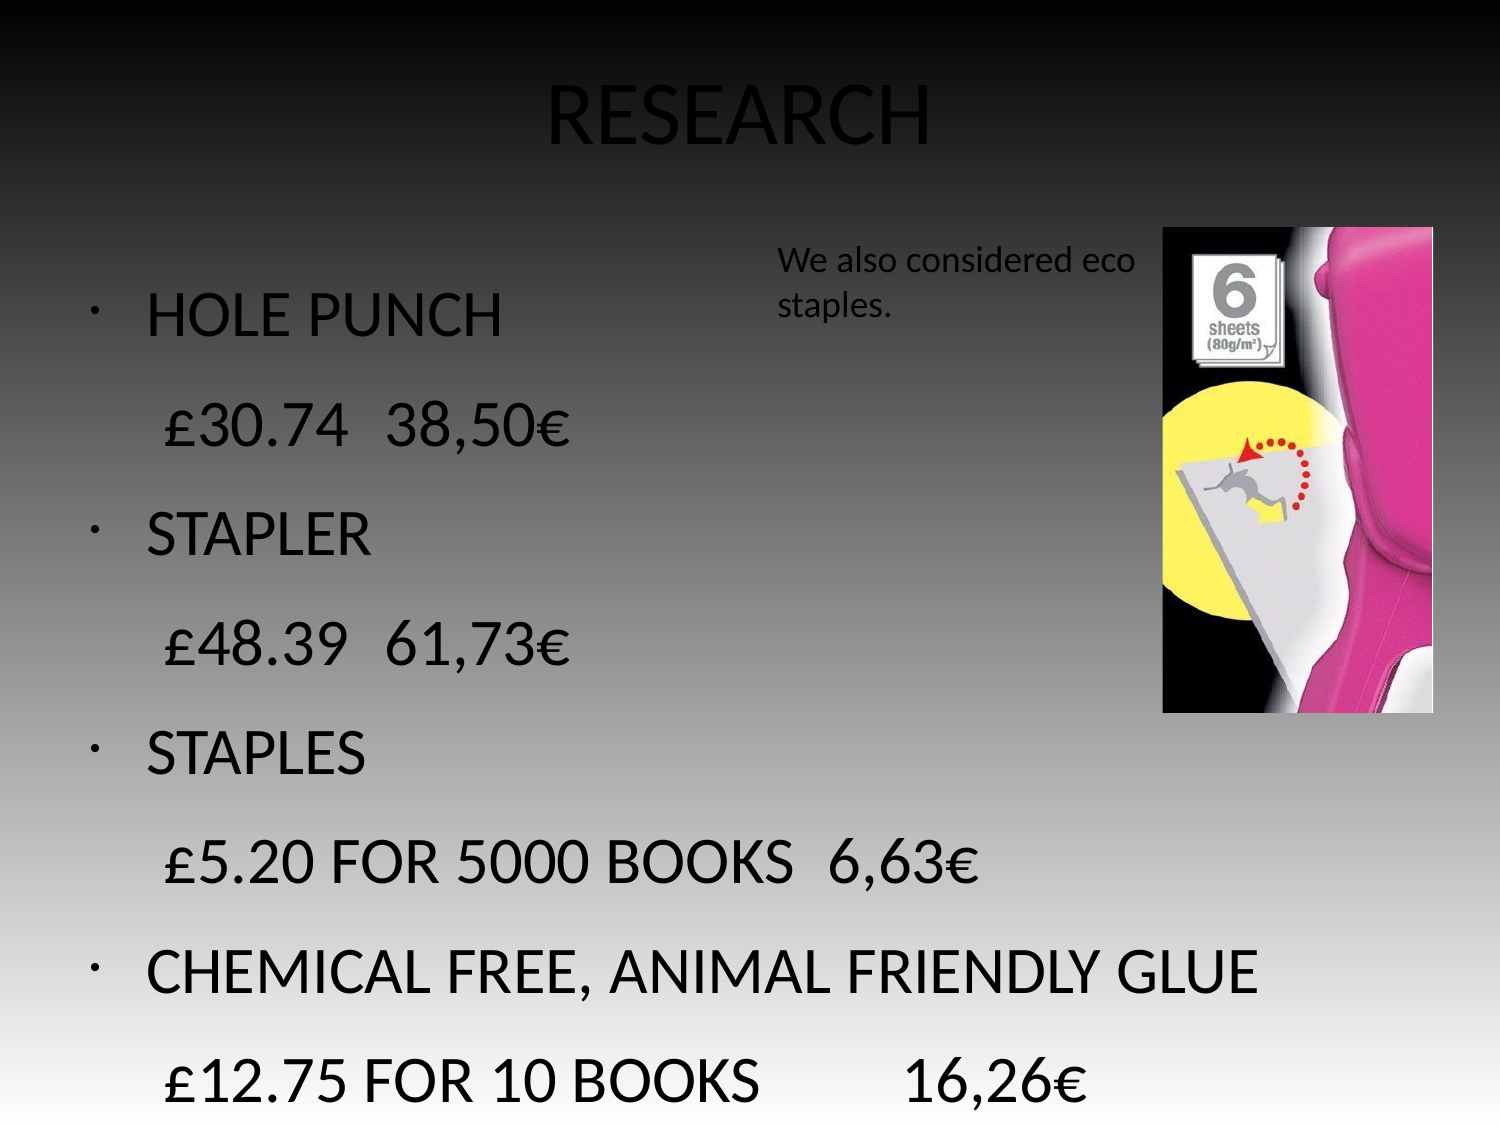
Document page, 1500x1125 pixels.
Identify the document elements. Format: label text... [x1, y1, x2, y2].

text_box We also considered eco staples. [762, 227, 1162, 333]
picture [1162, 227, 1434, 713]
list HOLE PUNCH £30.74 38,50€ STAPLER £48.39 61,73€ STAPLES £5.20 FOR 5000 BOOKS 6,63€ CHEMICAL FREE, ANIMAL FRIENDLY GLUE £12.75 FOR 10 BOOKS 16,26€ [75, 262, 1425, 1005]
title RESEARCH [75, 45, 1425, 233]
